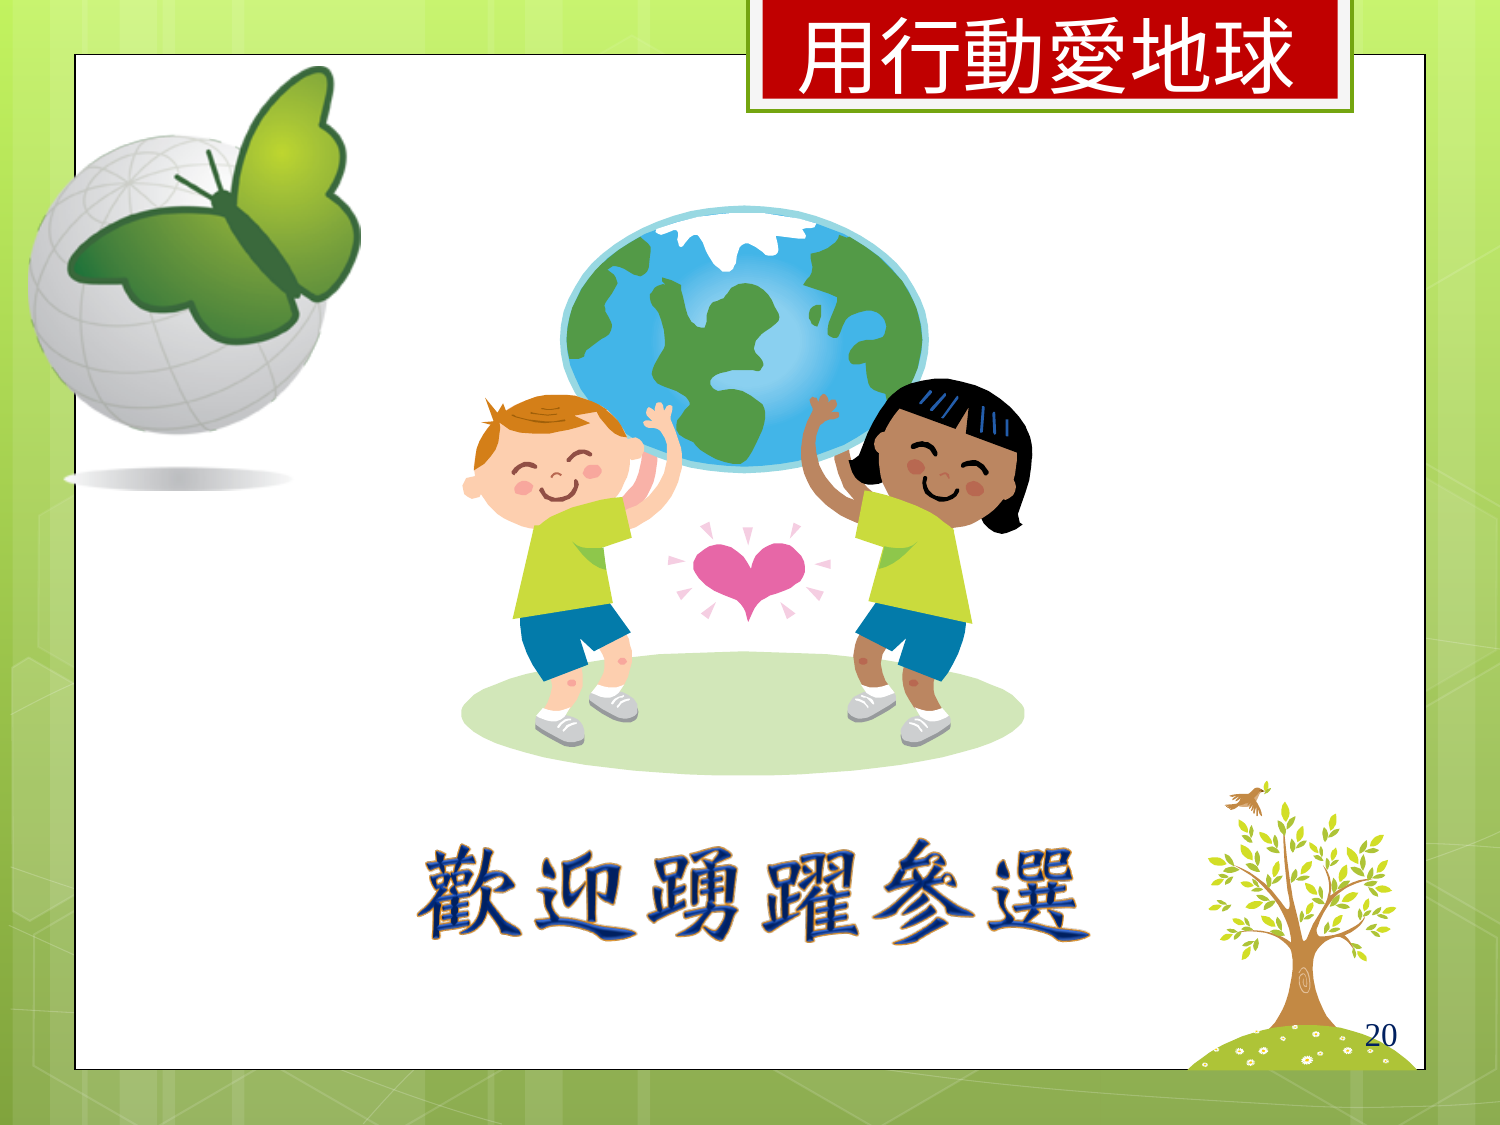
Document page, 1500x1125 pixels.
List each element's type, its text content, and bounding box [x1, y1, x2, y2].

picture [396, 810, 1109, 963]
picture [28, 66, 361, 491]
text_box 用行動愛地球 [751, 0, 1341, 112]
picture [461, 205, 1033, 776]
picture [1187, 770, 1418, 1071]
text_box <編號> [838, 1003, 1413, 1064]
